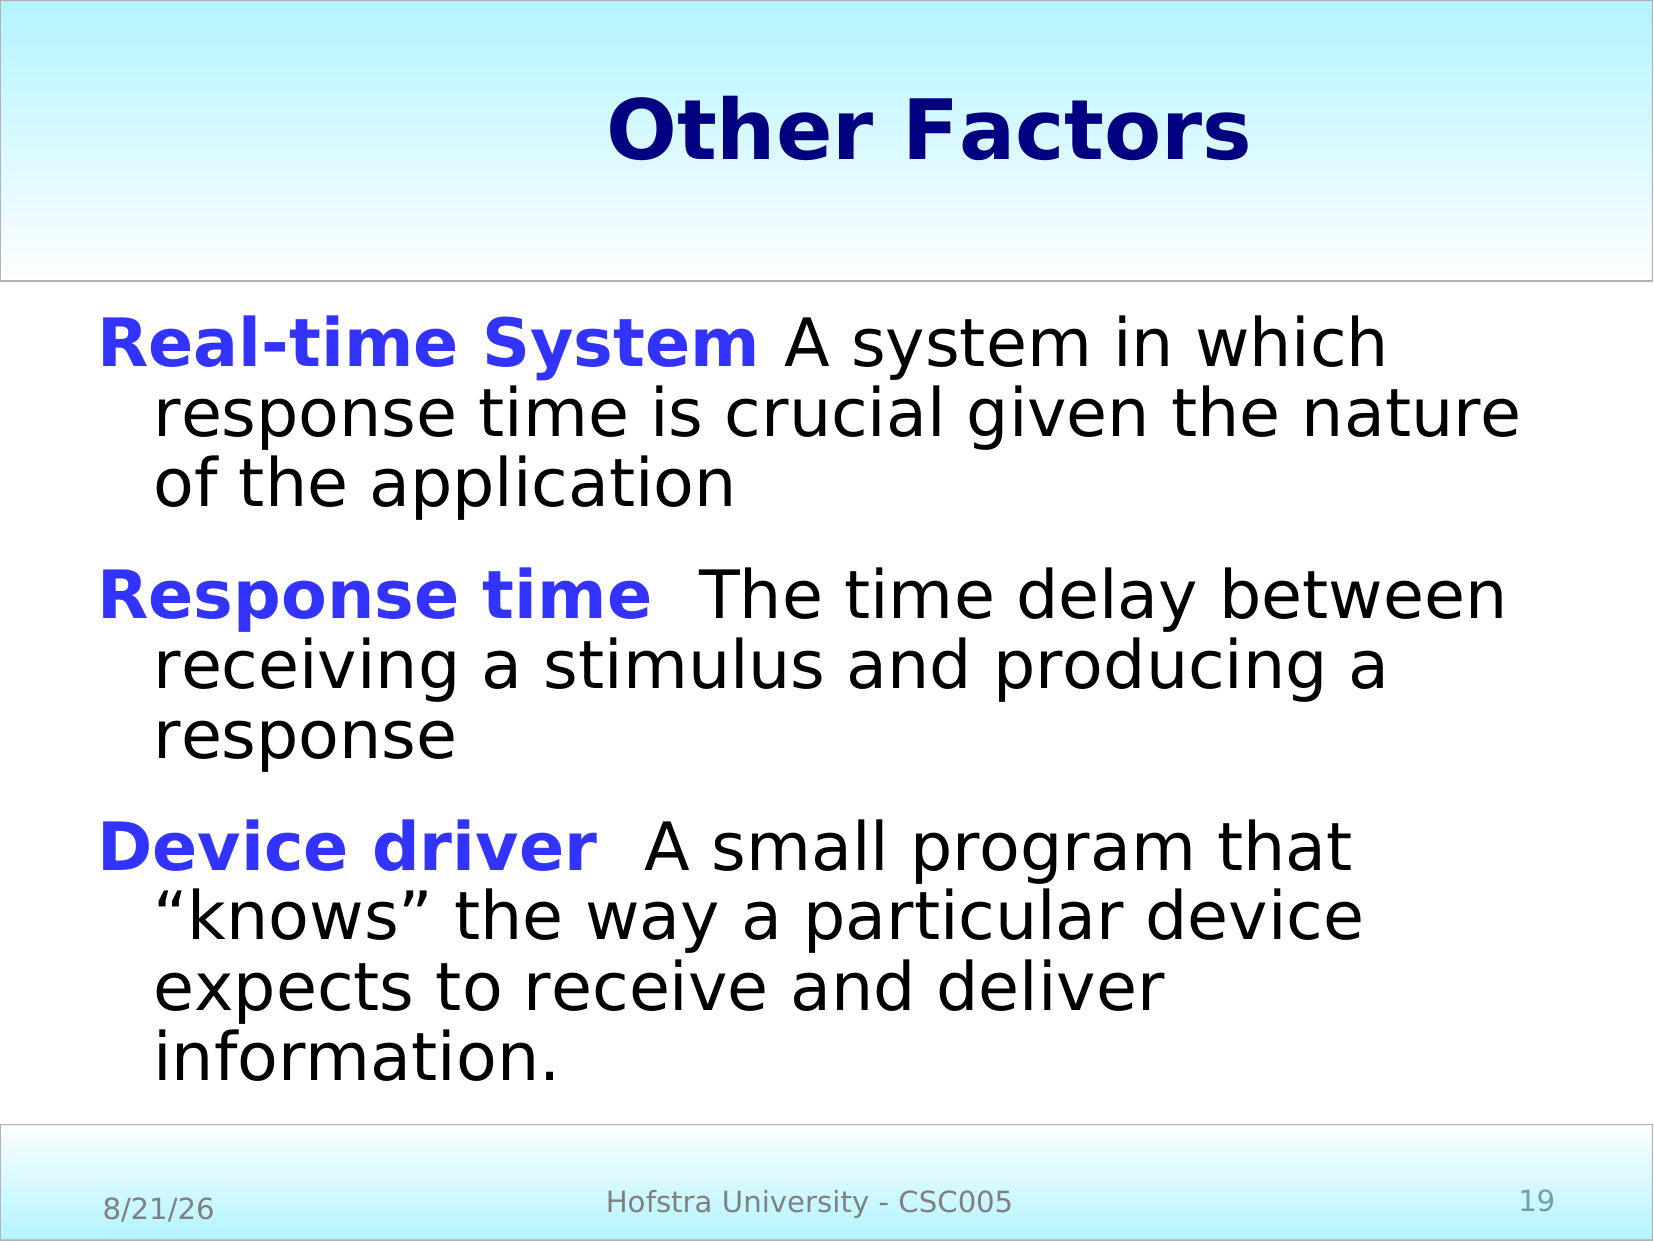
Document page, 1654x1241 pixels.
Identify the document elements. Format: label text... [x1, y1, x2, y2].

list Real-time System A system in which response time is crucial given the nature of the application Response time The time delay between receiving a stimulus and producing a response Device driver A small program that “knows” the way a particular device expects to receive and deliver information. [82, 303, 1571, 1206]
title Other Factors [247, 27, 1612, 235]
